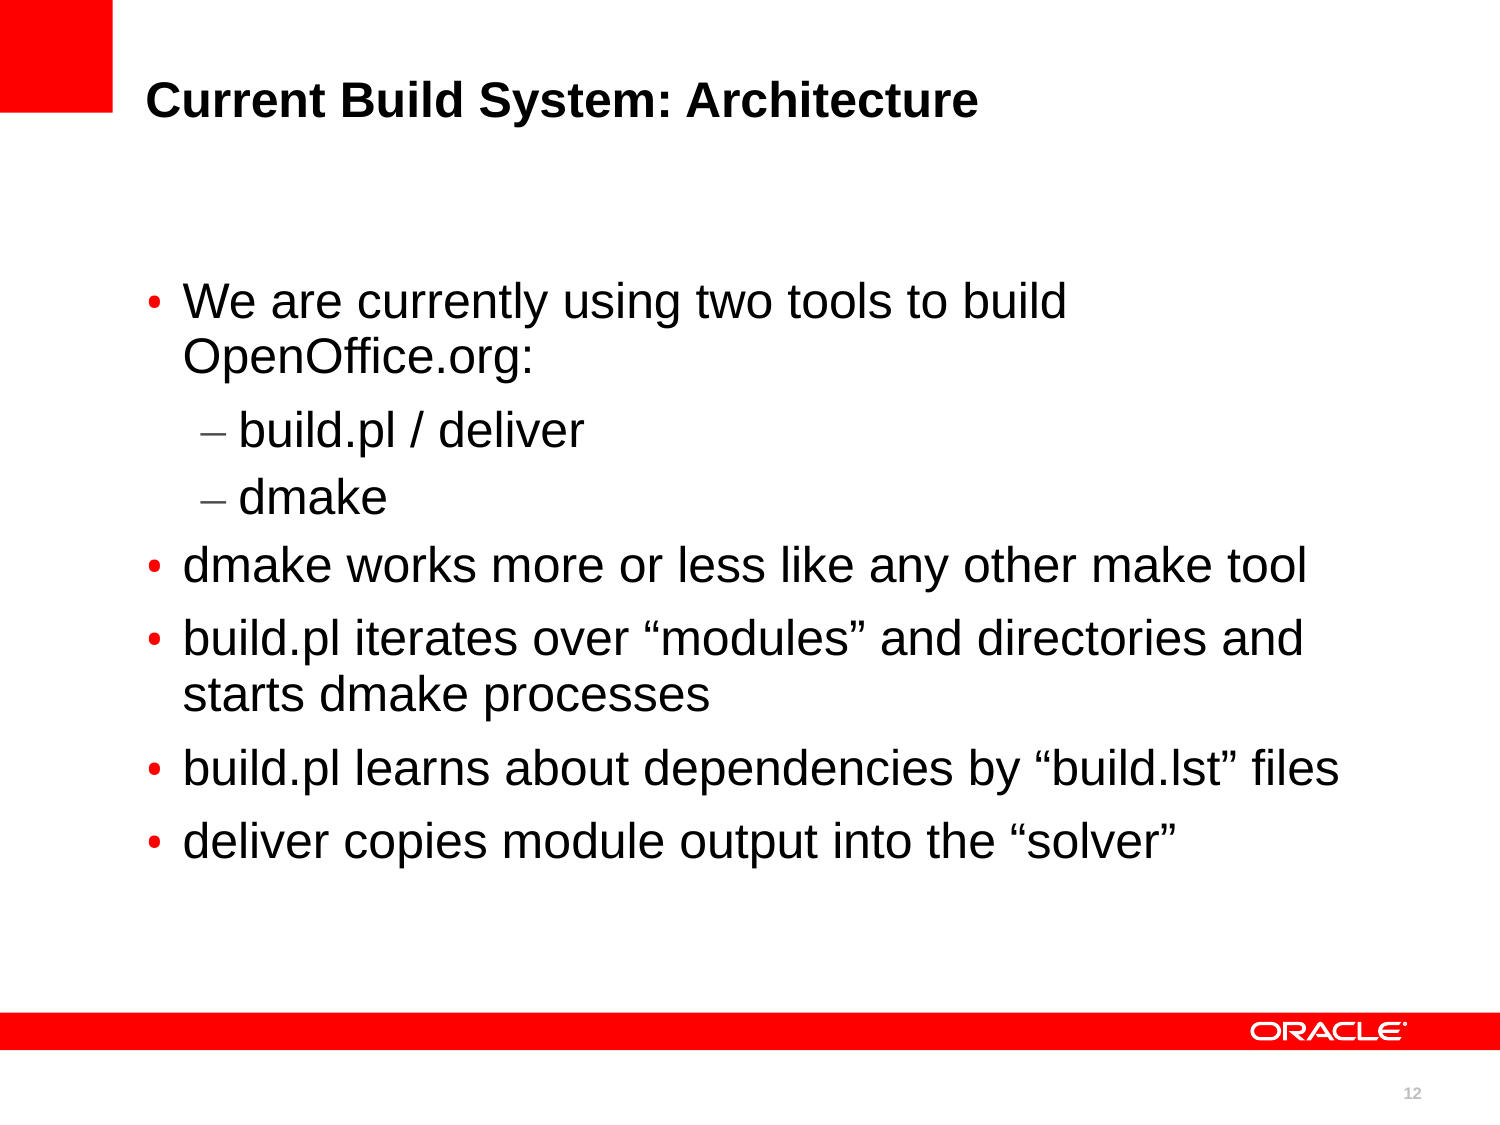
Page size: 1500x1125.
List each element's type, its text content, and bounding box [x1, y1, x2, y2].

list We are currently using two tools to build OpenOffice.org: build.pl / deliver dmake dmake works more or less like any other make tool build.pl iterates over “modules” and directories and starts dmake processes build.pl learns about dependencies by “build.lst” files deliver copies module output into the “solver” [145, 272, 1423, 1077]
title Current Build System: Architecture [145, 67, 1388, 220]
